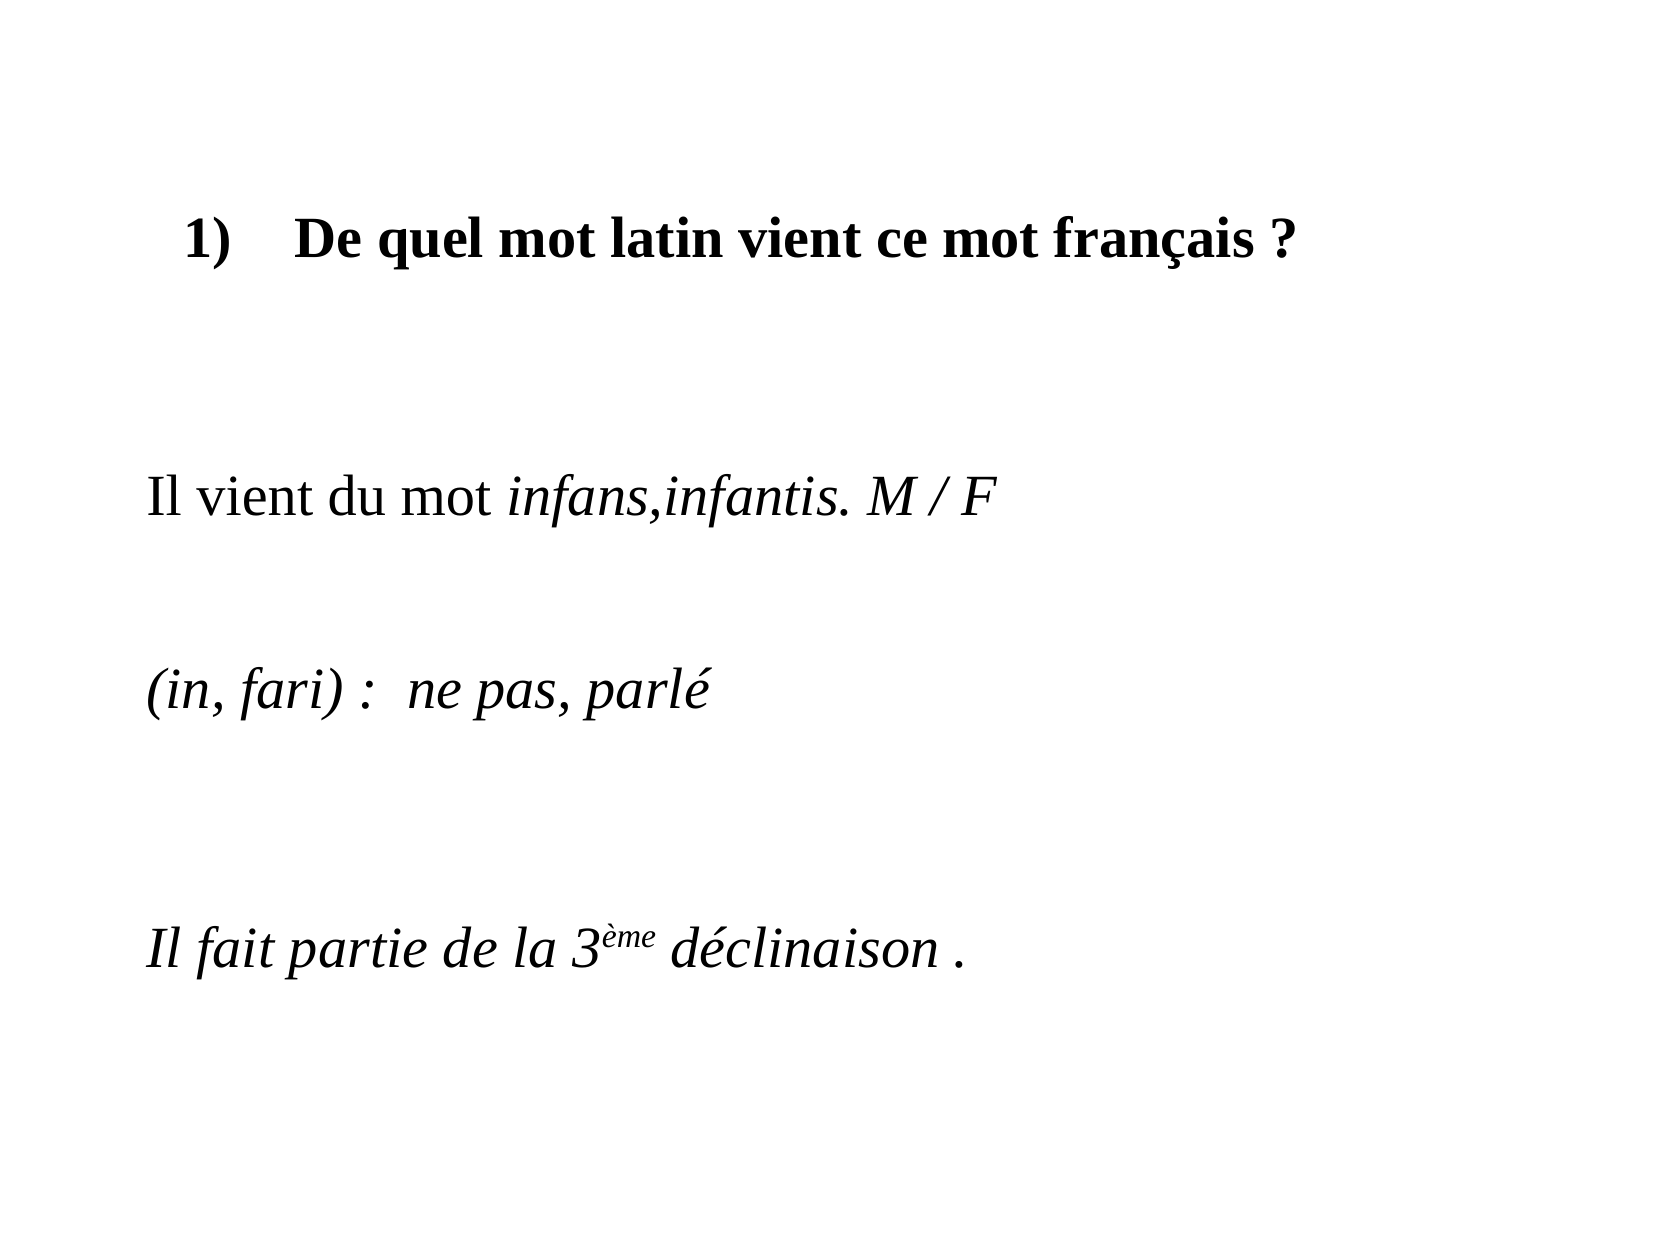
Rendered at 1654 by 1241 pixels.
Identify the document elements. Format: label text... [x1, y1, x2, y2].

text_box 1) De quel mot latin vient ce mot français ? Il vient du mot infans,infantis. M / F (in, fari) : ne pas, parlé Il fait partie de la 3ème déclinaison . [131, 197, 1407, 995]
